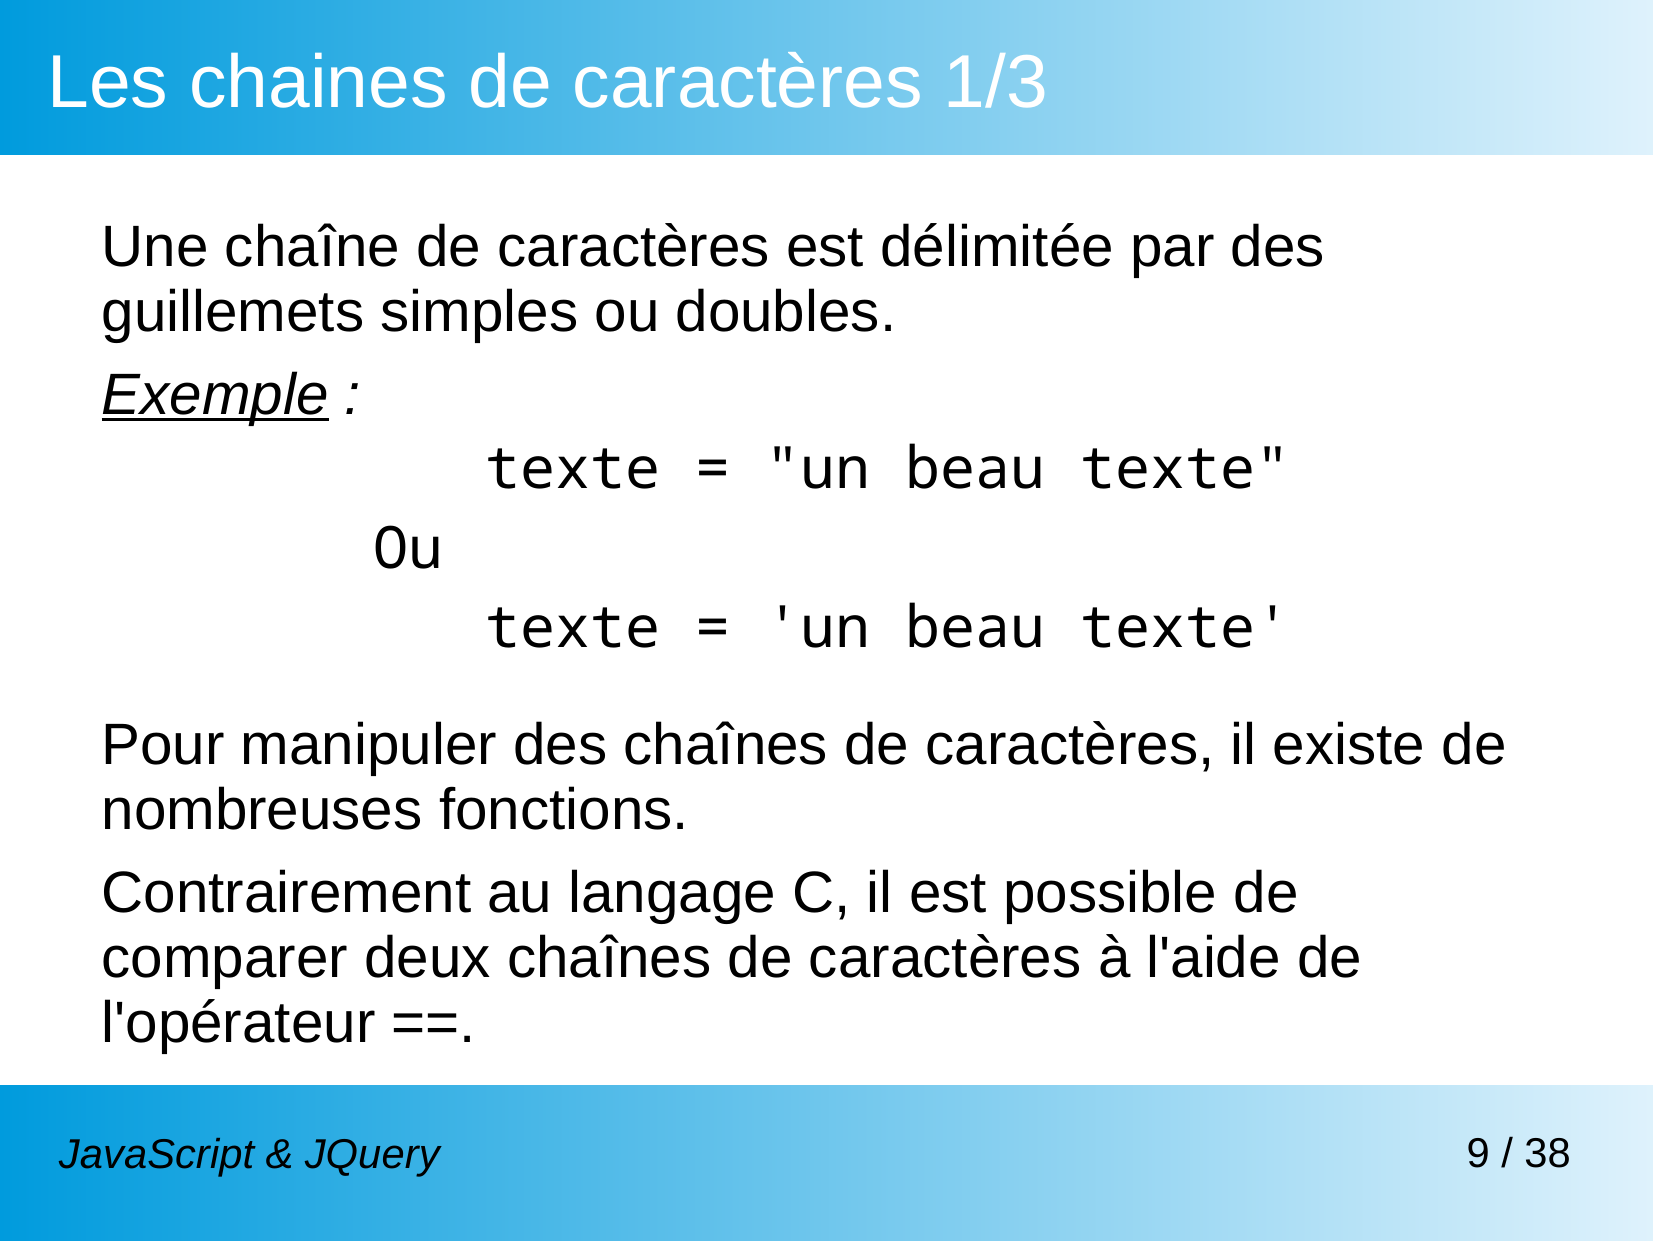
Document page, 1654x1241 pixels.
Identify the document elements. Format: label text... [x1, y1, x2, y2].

title Les chaines de caractères 1/3 [47, 28, 1536, 134]
text_box Une chaîne de caractères est délimitée par des guillemets simples ou doubles. Exemple : texte = "un beau texte" Ou texte = 'un beau texte' Pour manipuler des chaînes de caractères, il existe de nombreuses fonctions. Contrairement au langage C, il est possible de comparer deux chaînes de caractères à l'aide de l'opérateur ==. [86, 206, 1564, 1067]
